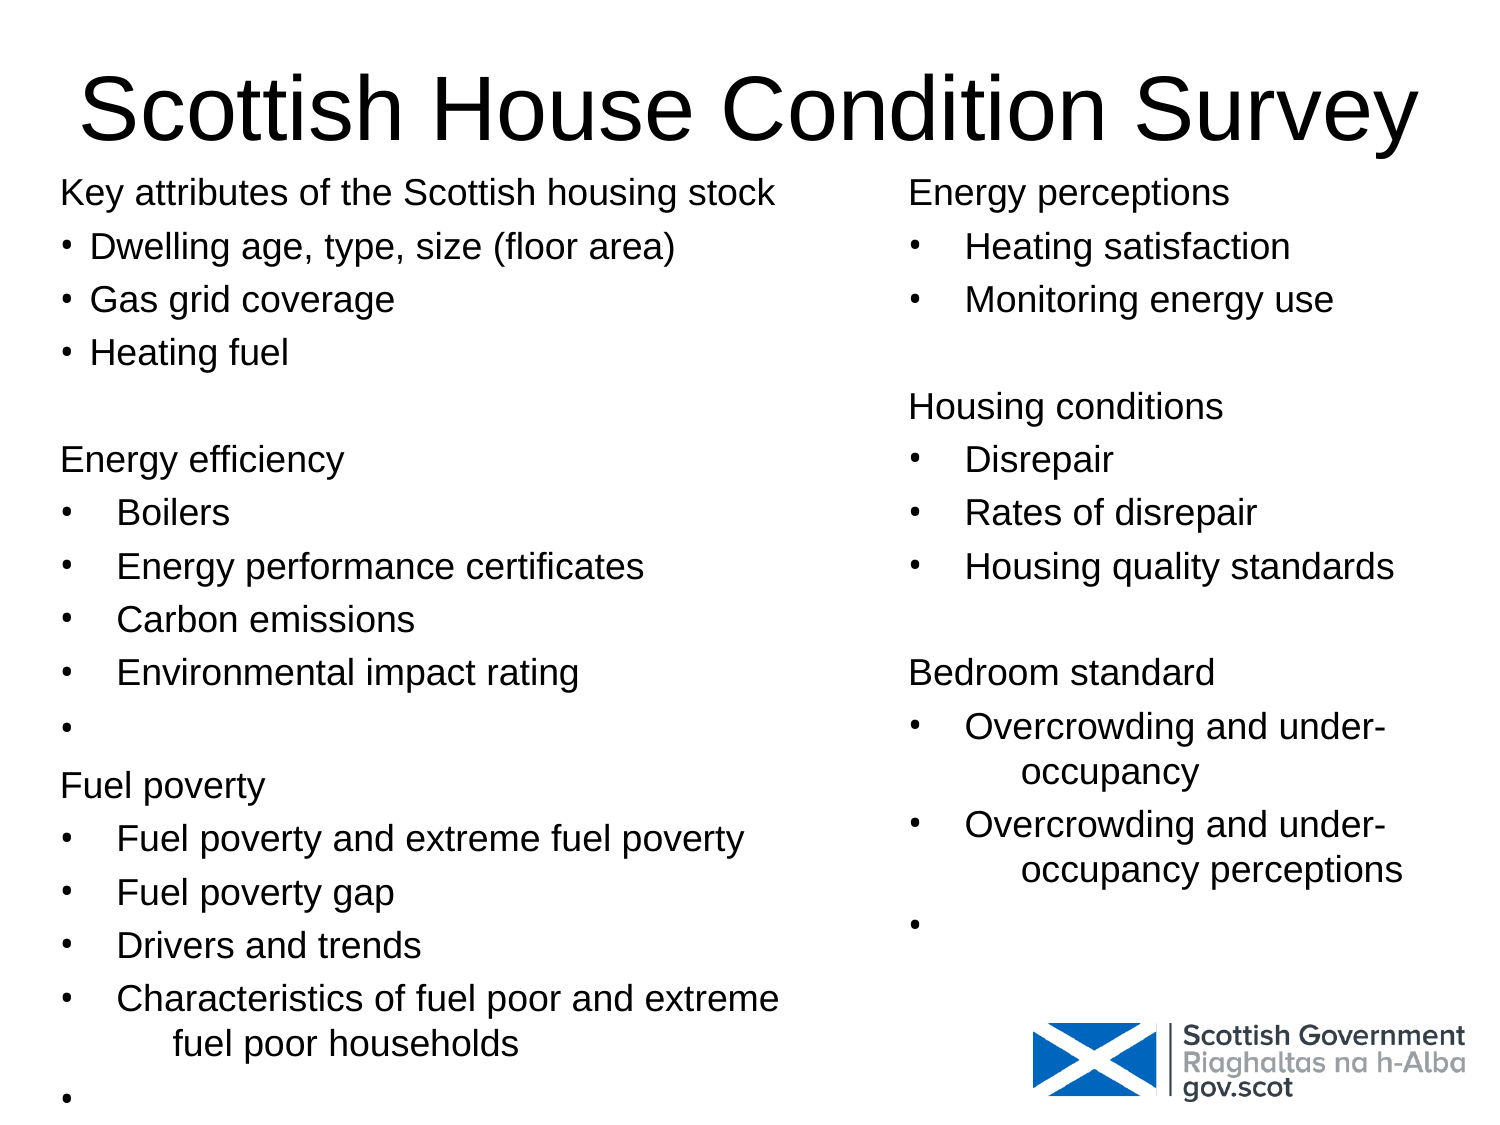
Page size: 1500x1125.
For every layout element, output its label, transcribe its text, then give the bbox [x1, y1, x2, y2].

text_box Energy perceptions Heating satisfaction Monitoring energy use Housing conditions Disrepair Rates of disrepair Housing quality standards Bedroom standard Overcrowding and under-occupancy Overcrowding and under-occupancy perceptions [893, 160, 1456, 929]
list Key attributes of the Scottish housing stock Dwelling age, type, size (floor area) Gas grid coverage Heating fuel Energy efficiency Boilers Energy performance certificates Carbon emissions Environmental impact rating Fuel poverty Fuel poverty and extreme fuel poverty Fuel poverty gap Drivers and trends Characteristics of fuel poor and extreme fuel poor households [44, 160, 808, 1095]
title Scottish House Condition Survey [58, 3, 1442, 205]
